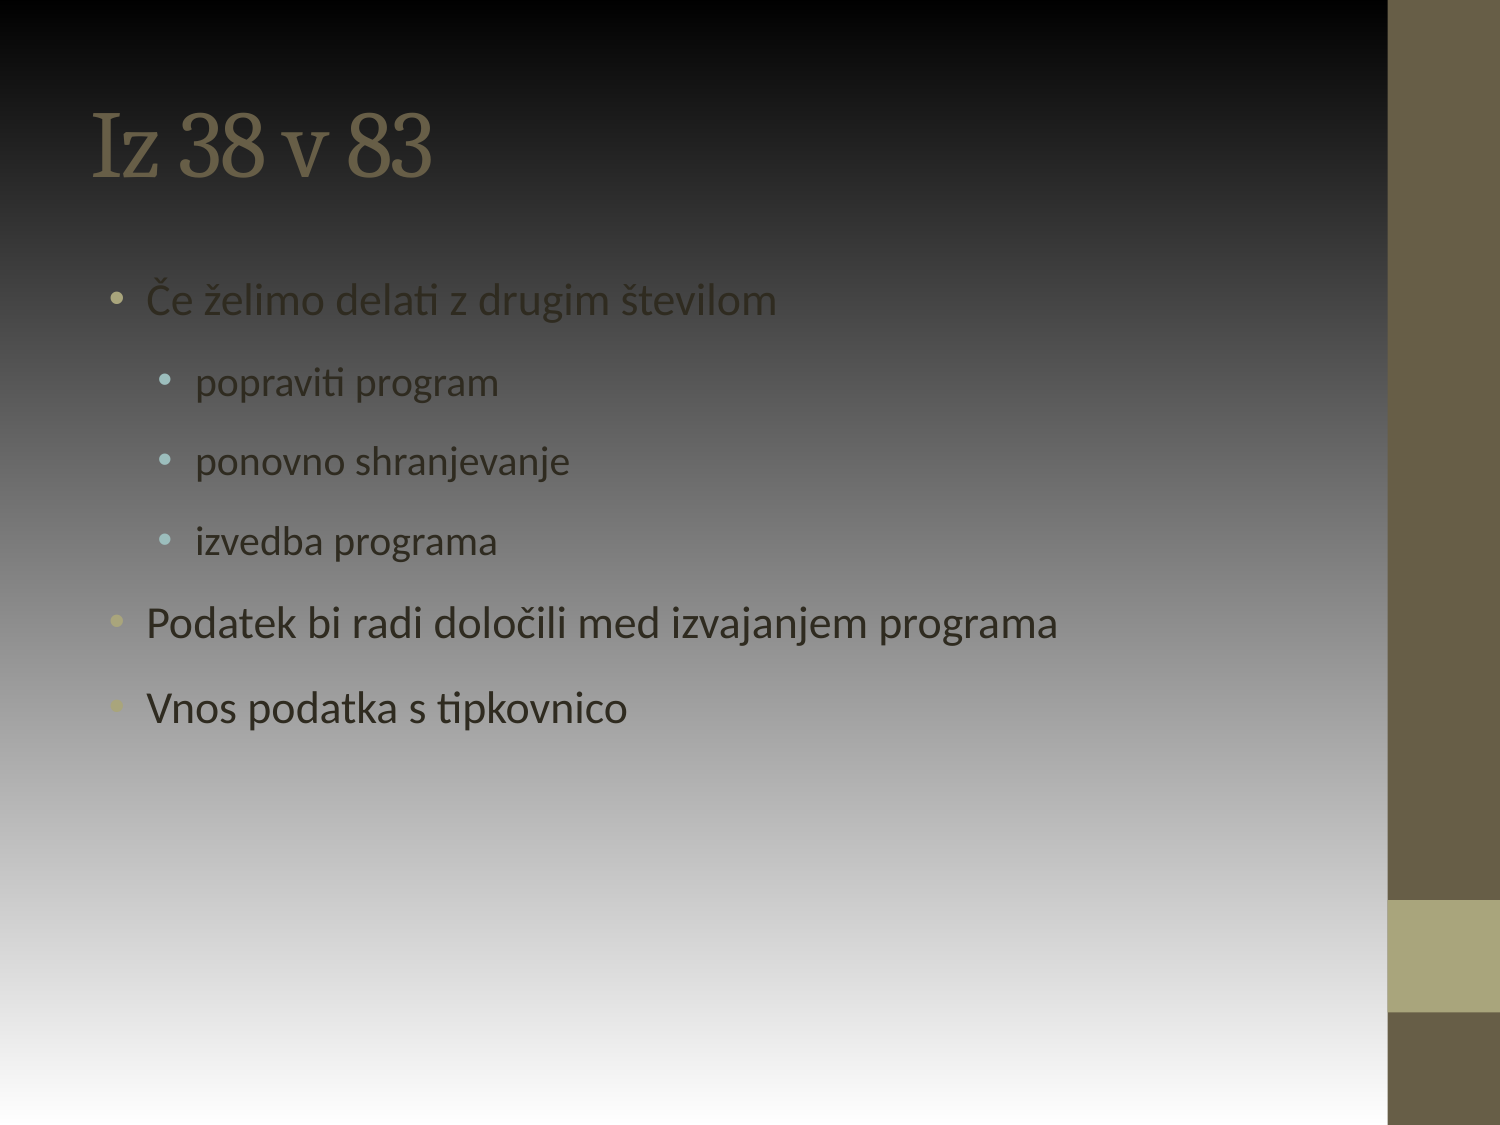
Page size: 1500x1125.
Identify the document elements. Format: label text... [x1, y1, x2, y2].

list Če želimo delati z drugim številom popraviti program ponovno shranjevanje izvedba programa Podatek bi radi določili med izvajanjem programa Vnos podatka s tipkovnico [75, 262, 1325, 1050]
title Iz 38 v 83 [75, 45, 1325, 233]
